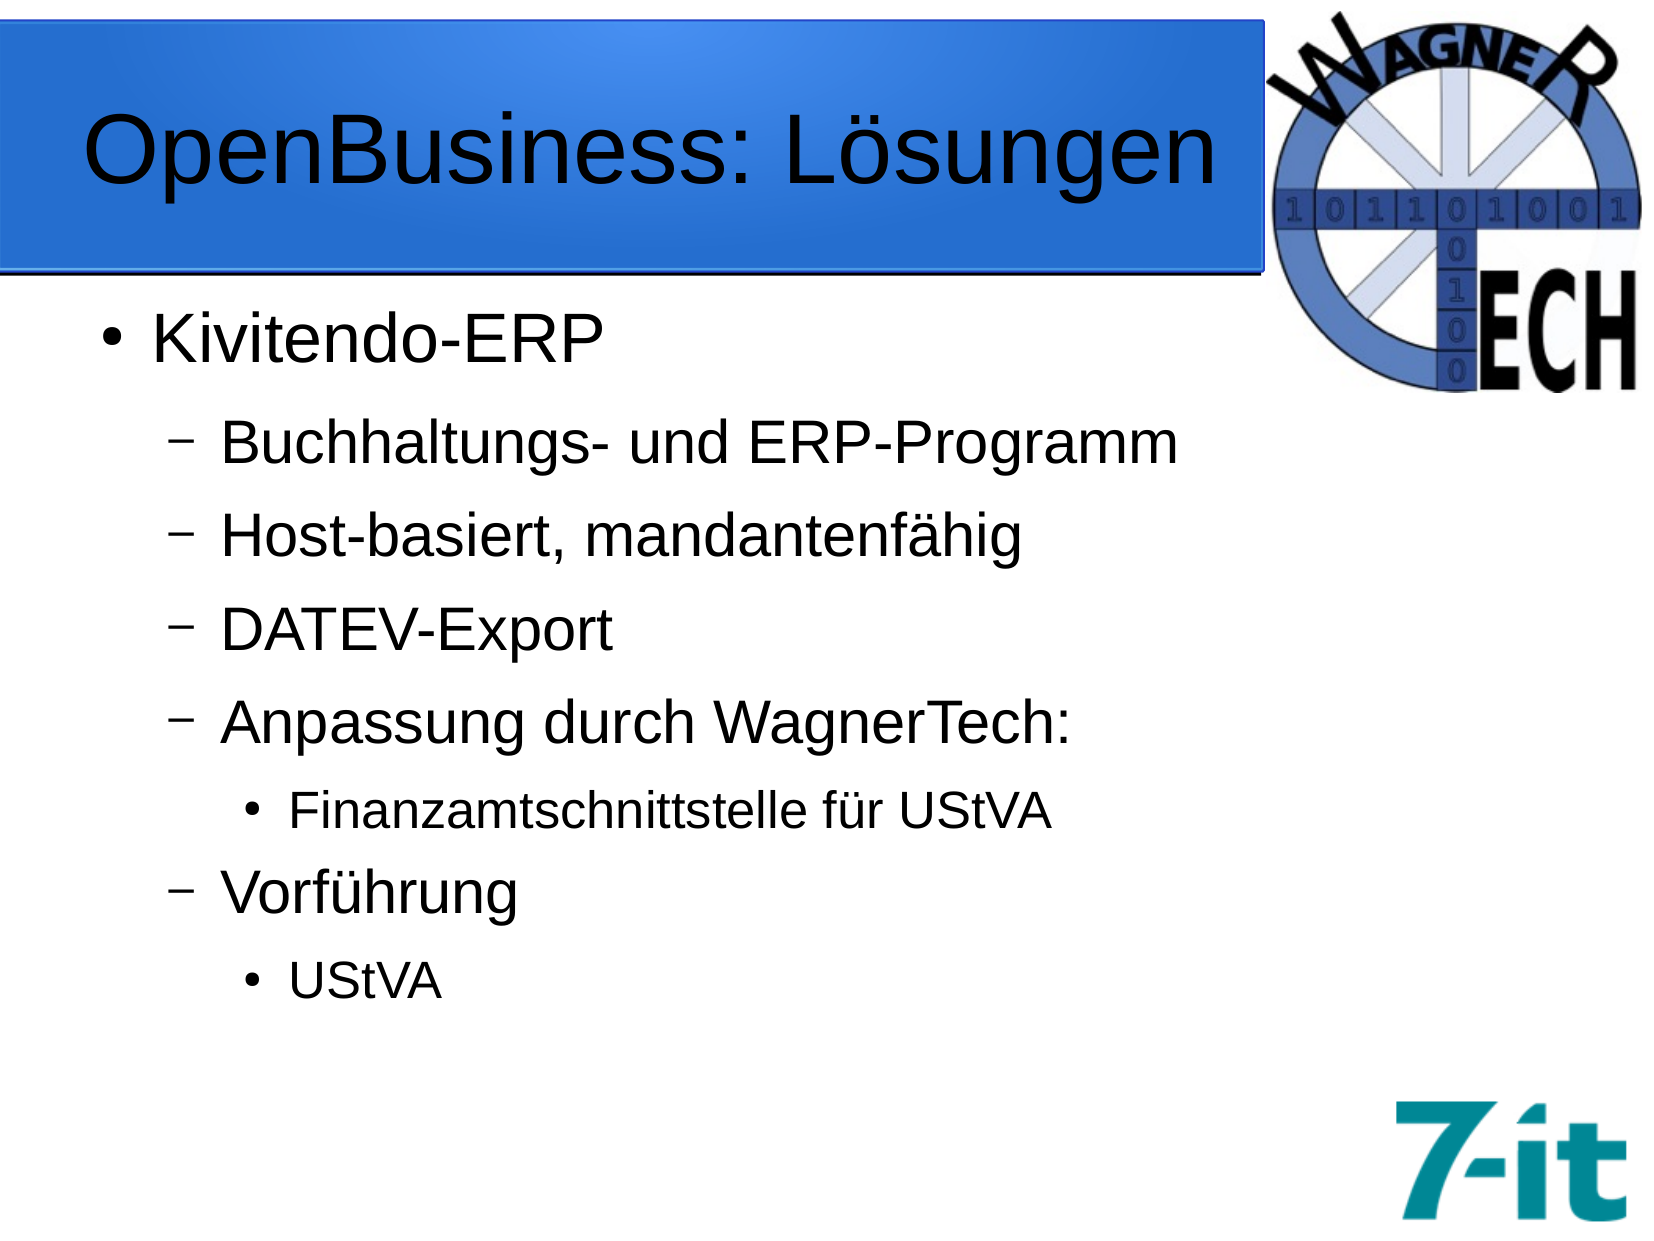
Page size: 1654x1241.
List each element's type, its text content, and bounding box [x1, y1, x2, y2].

picture [1266, 11, 1642, 393]
picture [1370, 1086, 1639, 1228]
list Kivitendo-ERP Buchhaltungs- und ERP-Programm Host-basiert, mandantenfähig DATEV-Export Anpassung durch WagnerTech: Finanzamtschnittstelle für UStVA Vorführung UStVA [82, 299, 1571, 1019]
title OpenBusiness: Lösungen [82, 47, 1235, 252]
